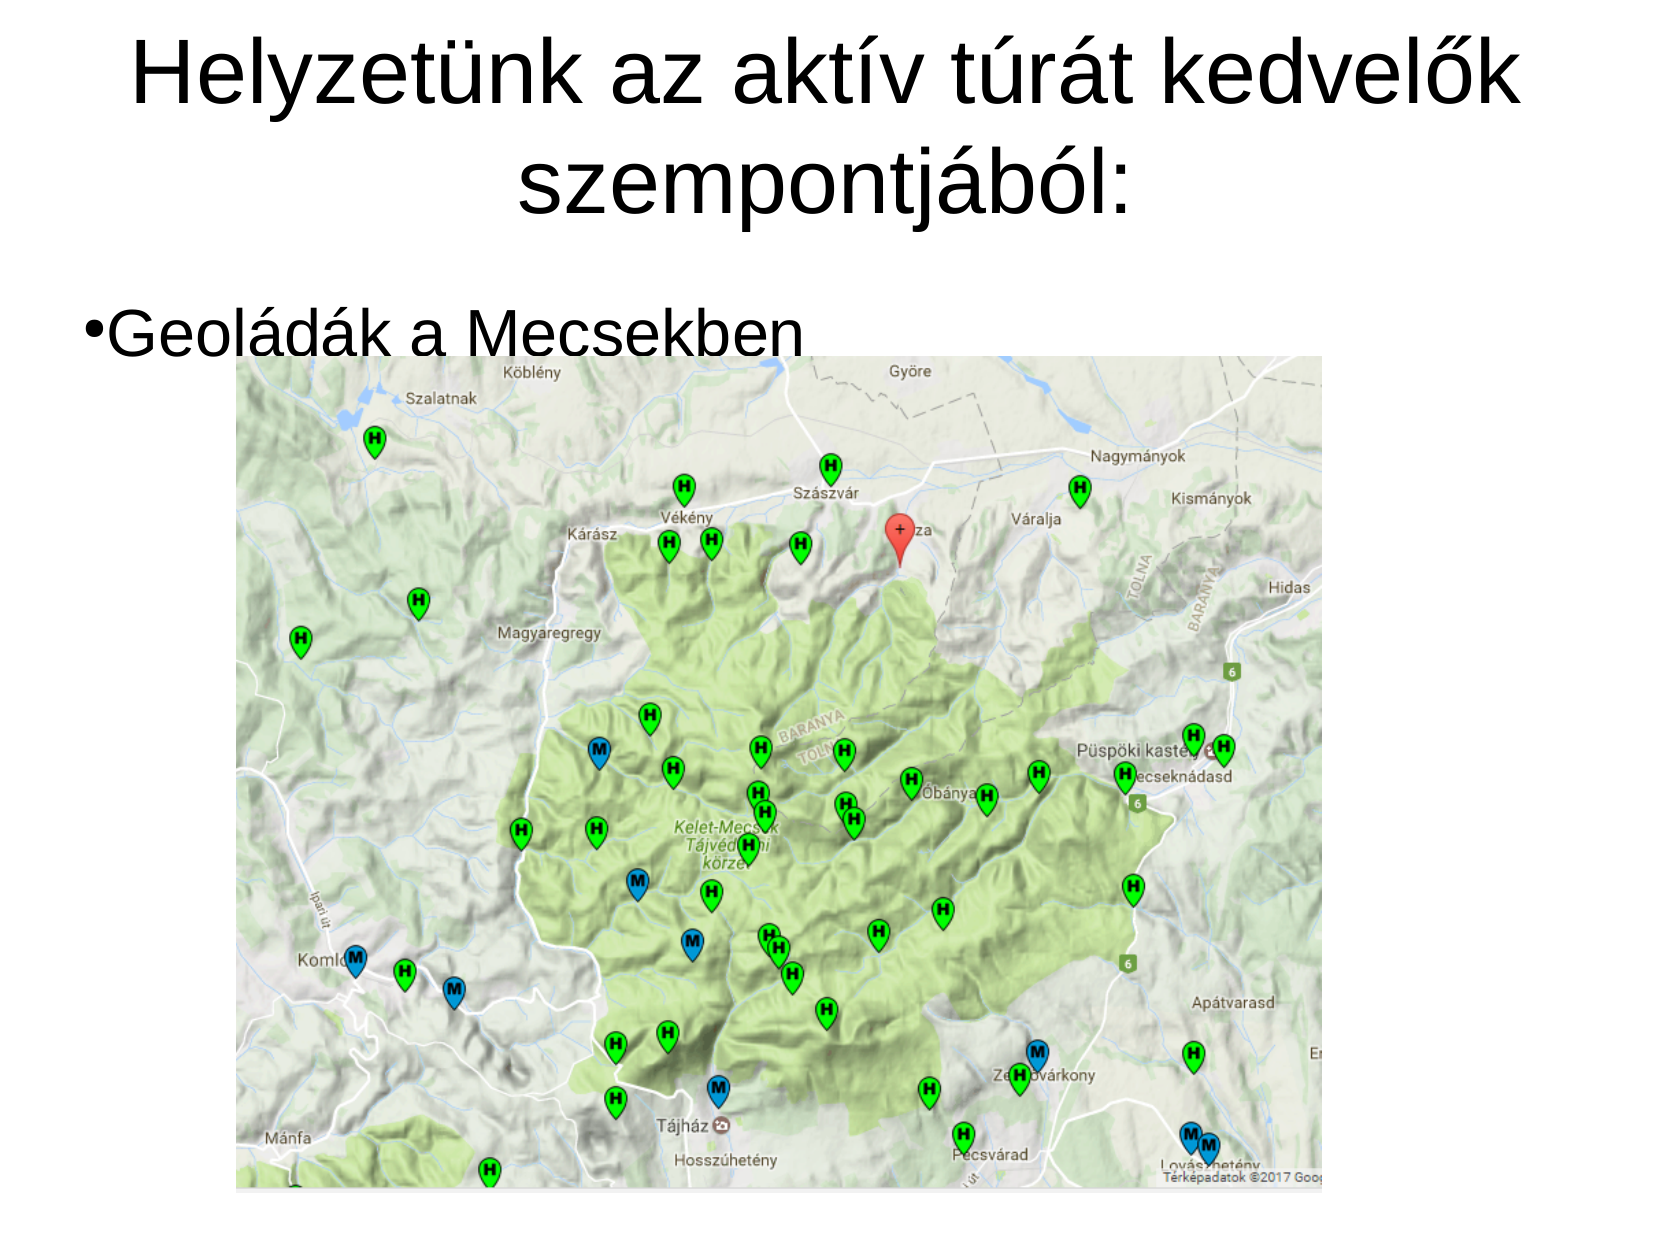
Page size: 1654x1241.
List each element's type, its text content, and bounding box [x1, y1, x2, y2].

list Geoládák a Mecsekben [82, 290, 1571, 1010]
title Helyzetünk az aktív túrát kedvelők szempontjából: [82, 11, 1571, 219]
picture [236, 356, 1322, 1193]
